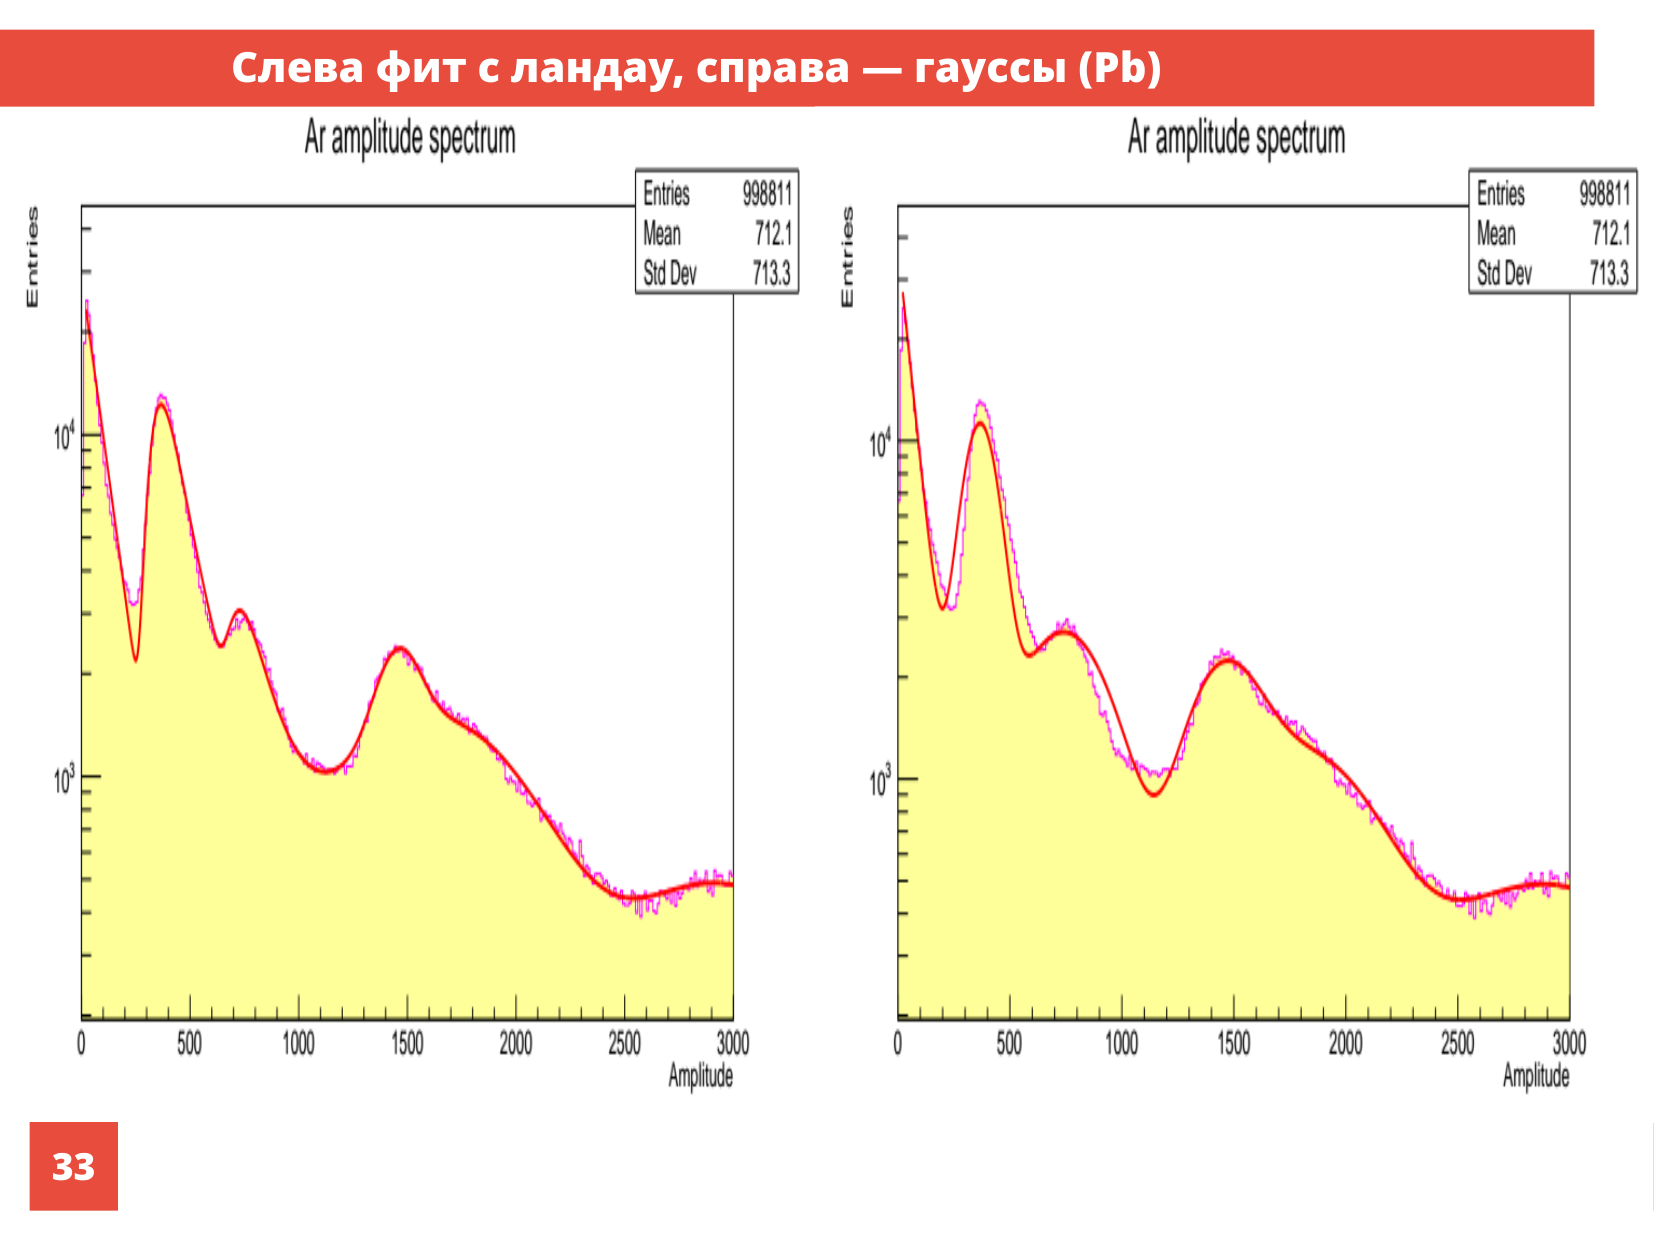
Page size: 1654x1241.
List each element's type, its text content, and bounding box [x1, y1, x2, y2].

text_box [0, 106, 1654, 1241]
title Слева фит с ландау, справа — гауссы (Pb) [59, 0, 1595, 95]
